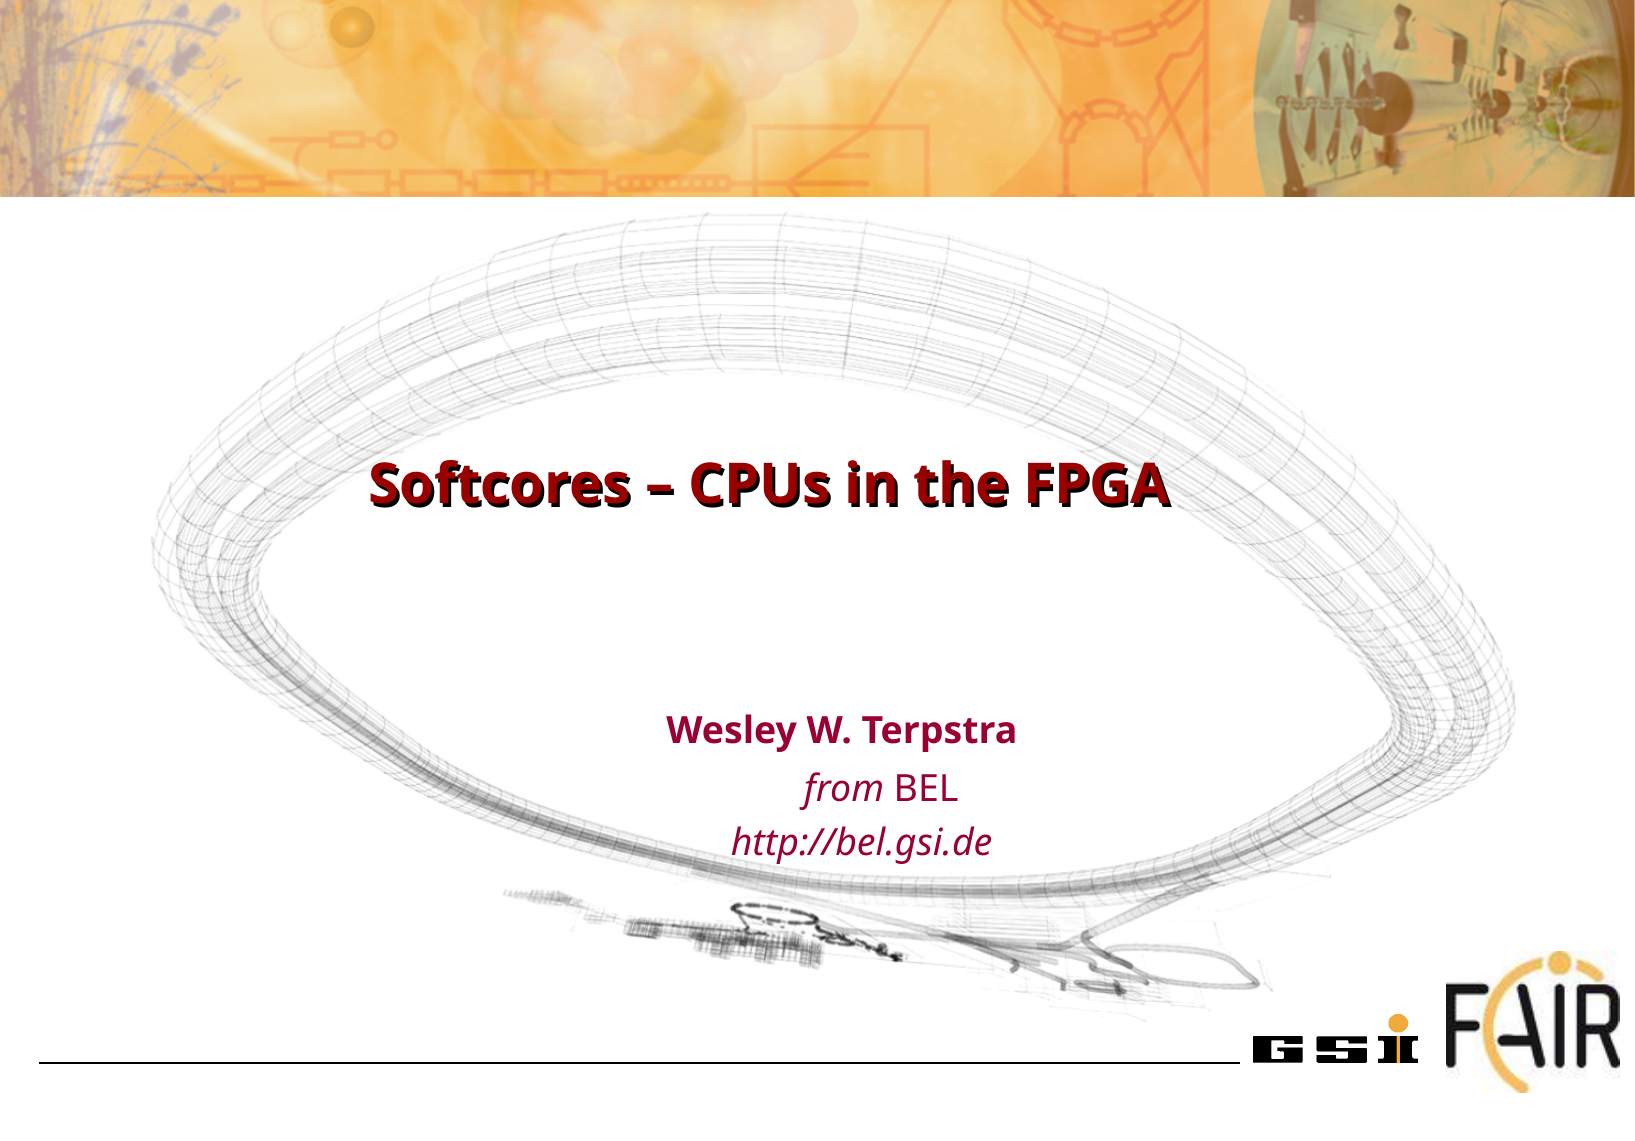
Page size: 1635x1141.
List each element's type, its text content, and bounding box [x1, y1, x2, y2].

title [144, 310, 1529, 592]
text_box Softcores – CPUs in the FPGA [155, 440, 1382, 658]
picture [125, 205, 1620, 1093]
picture [0, 0, 1635, 197]
subtitle Wesley W. Terpstra from BEL http://bel.gsi.de [250, 617, 1396, 926]
